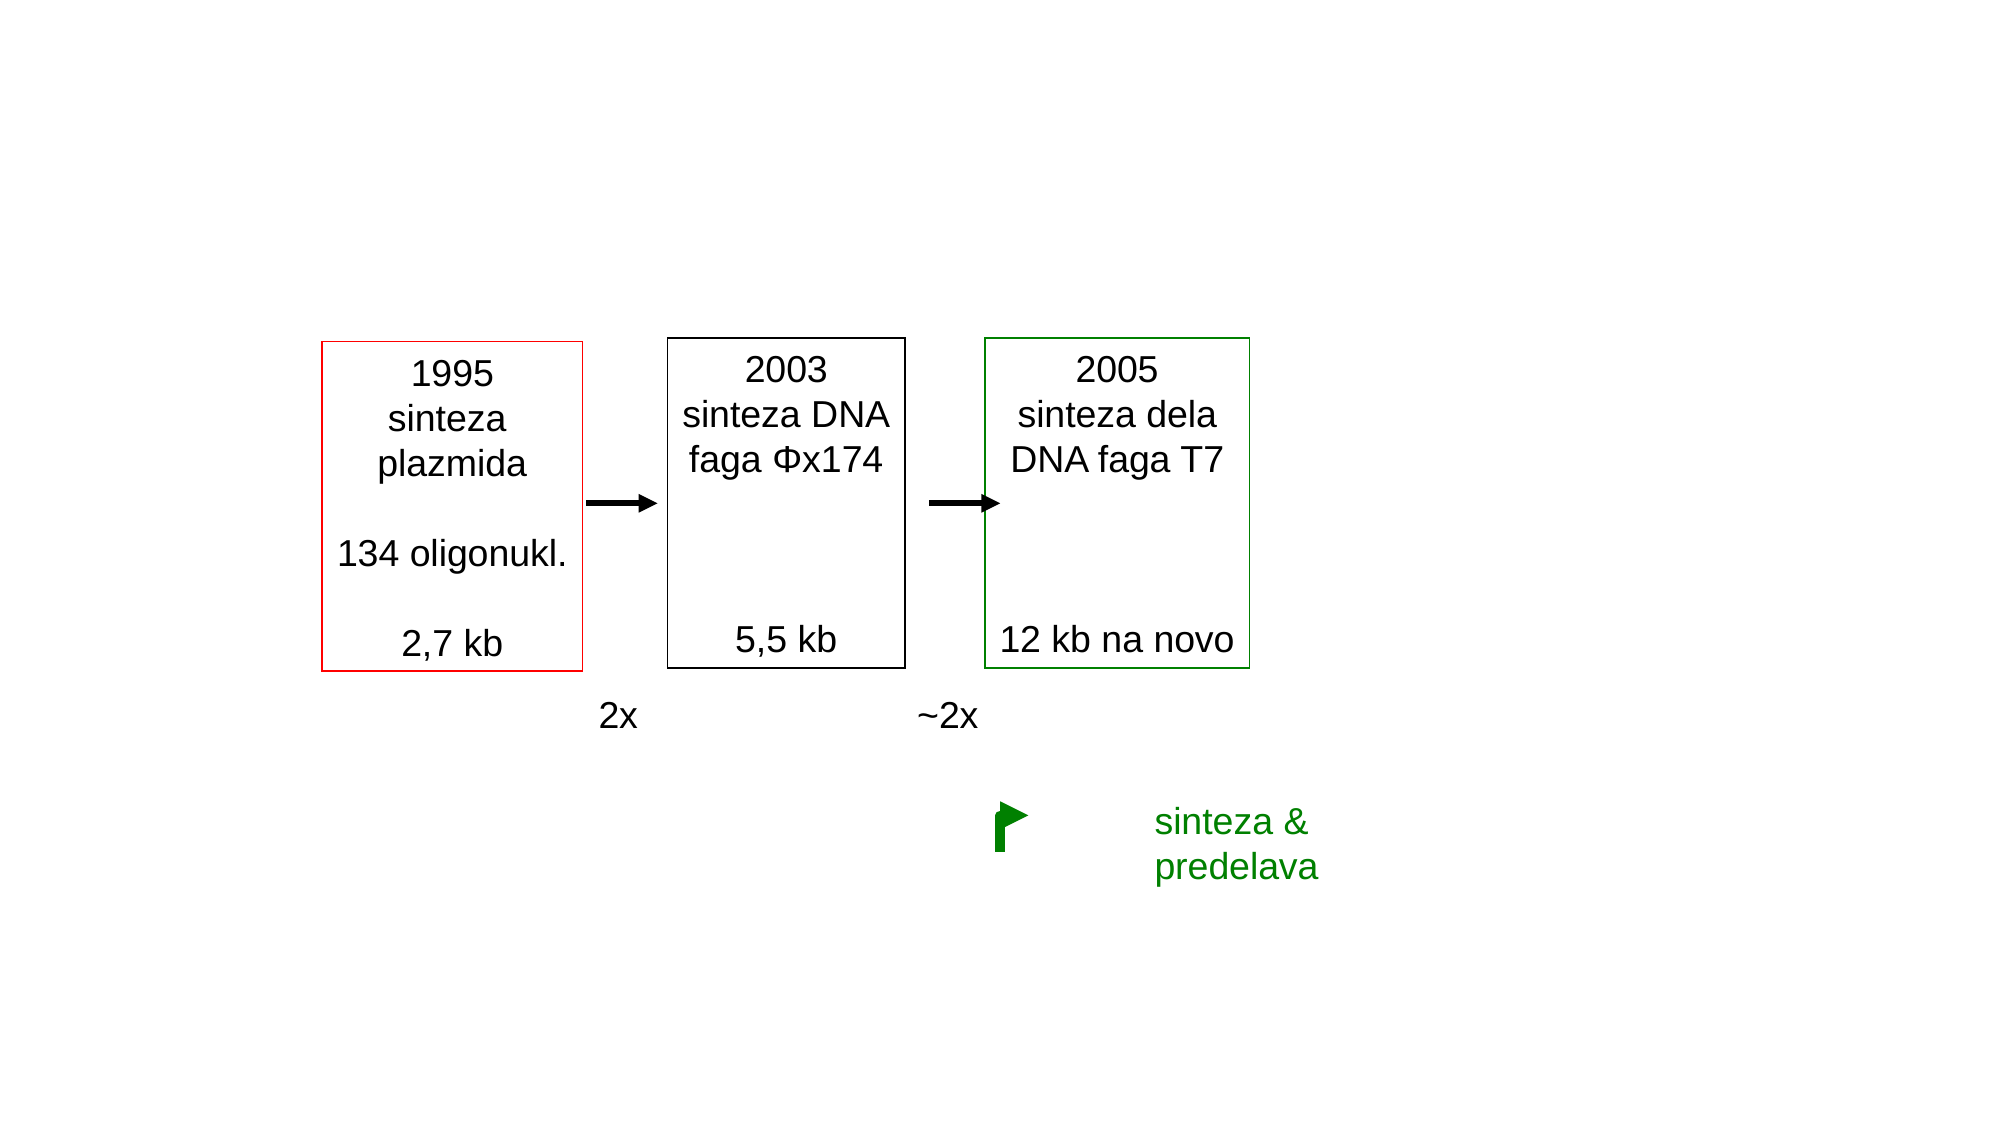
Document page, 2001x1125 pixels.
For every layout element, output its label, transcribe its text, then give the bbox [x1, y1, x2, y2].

text_box 2x [583, 683, 653, 744]
text_box 2005 sinteza dela DNA faga T7 12 kb na novo [984, 337, 1250, 668]
text_box 1995 sinteza plazmida 134 oligonukl. 2,7 kb [322, 341, 583, 672]
text_box 2003 sinteza DNA faga Φx174 5,5 kb [667, 337, 906, 668]
text_box sinteza & predelava [1139, 790, 1334, 895]
text_box ~2x [902, 683, 994, 744]
